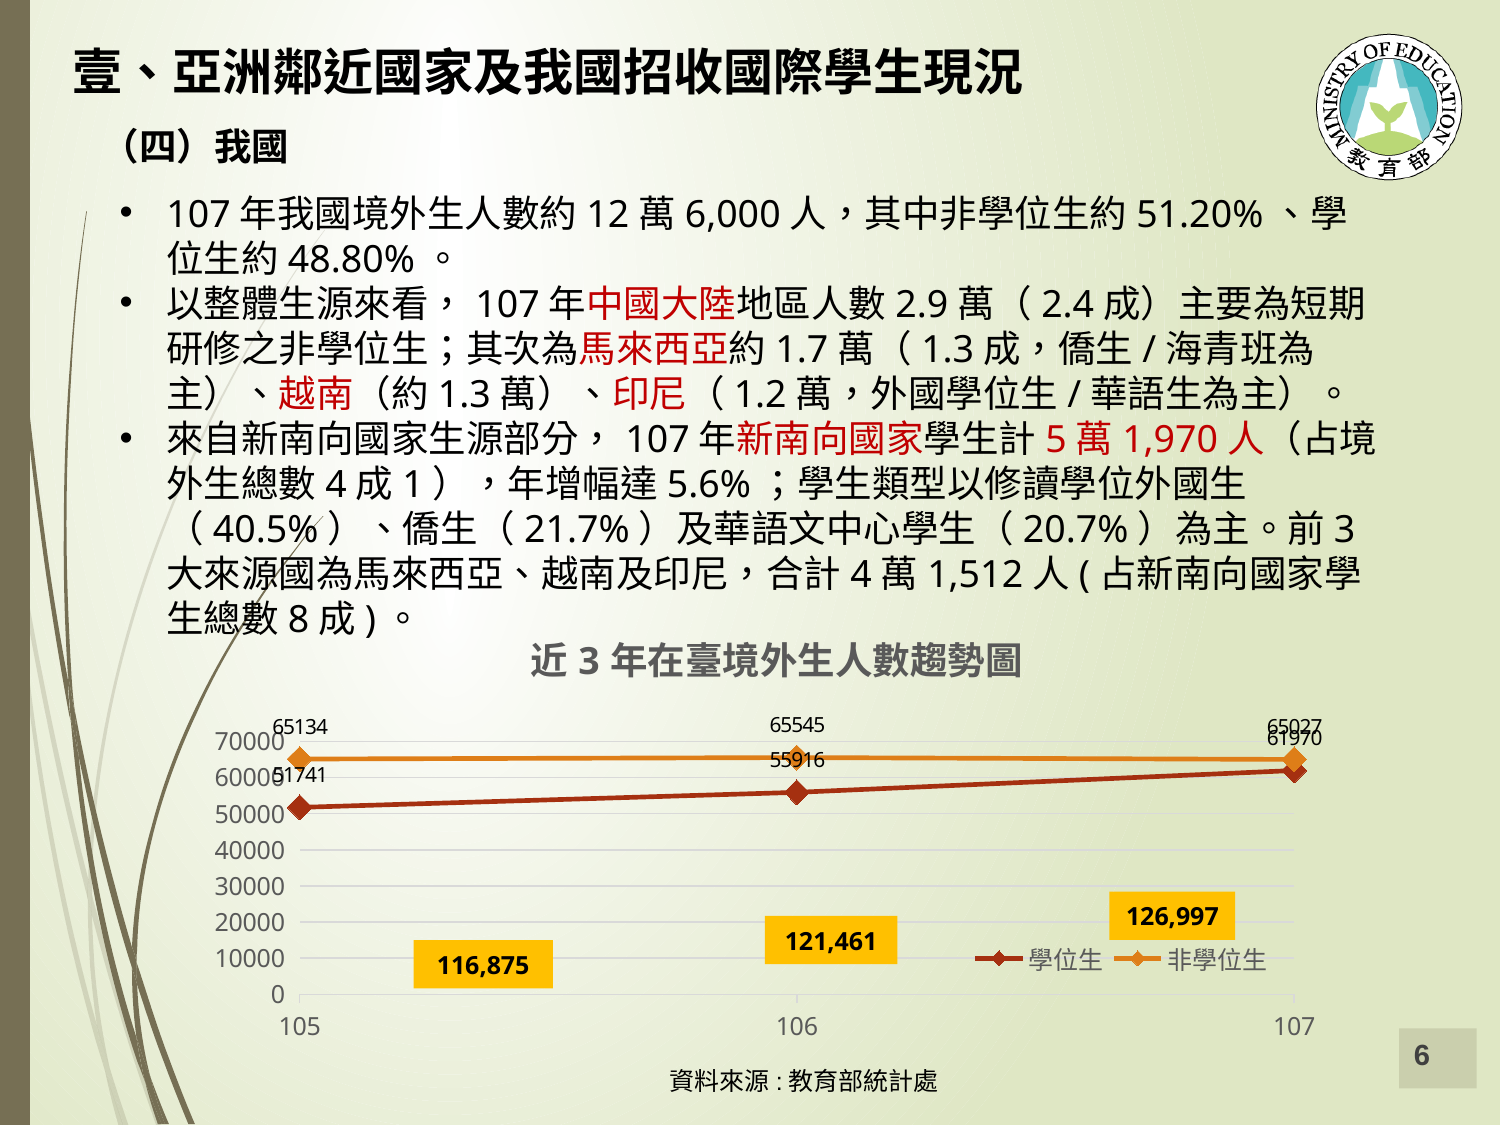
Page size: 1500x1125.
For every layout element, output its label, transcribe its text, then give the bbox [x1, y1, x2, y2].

chart [191, 648, 1339, 1114]
text_box 107年我國境外生人數約12萬6,000人，其中非學位生約51.20%、學位生約48.80%。 以整體生源來看，107年中國大陸地區人數2.9萬（2.4成）主要為短期研修之非學位生；其次為馬來西亞約1.7萬（1.3成，僑生/海青班為主）、越南（約1.3萬）、印尼（1.2萬，外國學位生/華語生為主）。 來自新南向國家生源部分，107年新南向國家學生計5萬1,970人（占境外生總數4成1），年增幅達5.6%；學生類型以修讀學位外國生（40.5%）、僑生（21.7%）及華語文中心學生（20.7%）為主。前3大來源國為馬來西亞、越南及印尼，合計4萬1,512人(占新南向國家學生總數8成)。 [104, 182, 1399, 648]
text_box （四）我國 [87, 115, 976, 176]
text_box 121,461 [764, 915, 898, 965]
text_box 資料來源:教育部統計處 [655, 1058, 954, 1104]
text_box 116,875 [413, 940, 553, 989]
slide_number <編號> [1399, 1028, 1477, 1089]
picture [1305, 30, 1469, 184]
text_box 126,997 [1109, 891, 1236, 940]
text_box 壹、亞洲鄰近國家及我國招收國際學生現況 [58, 33, 1156, 109]
